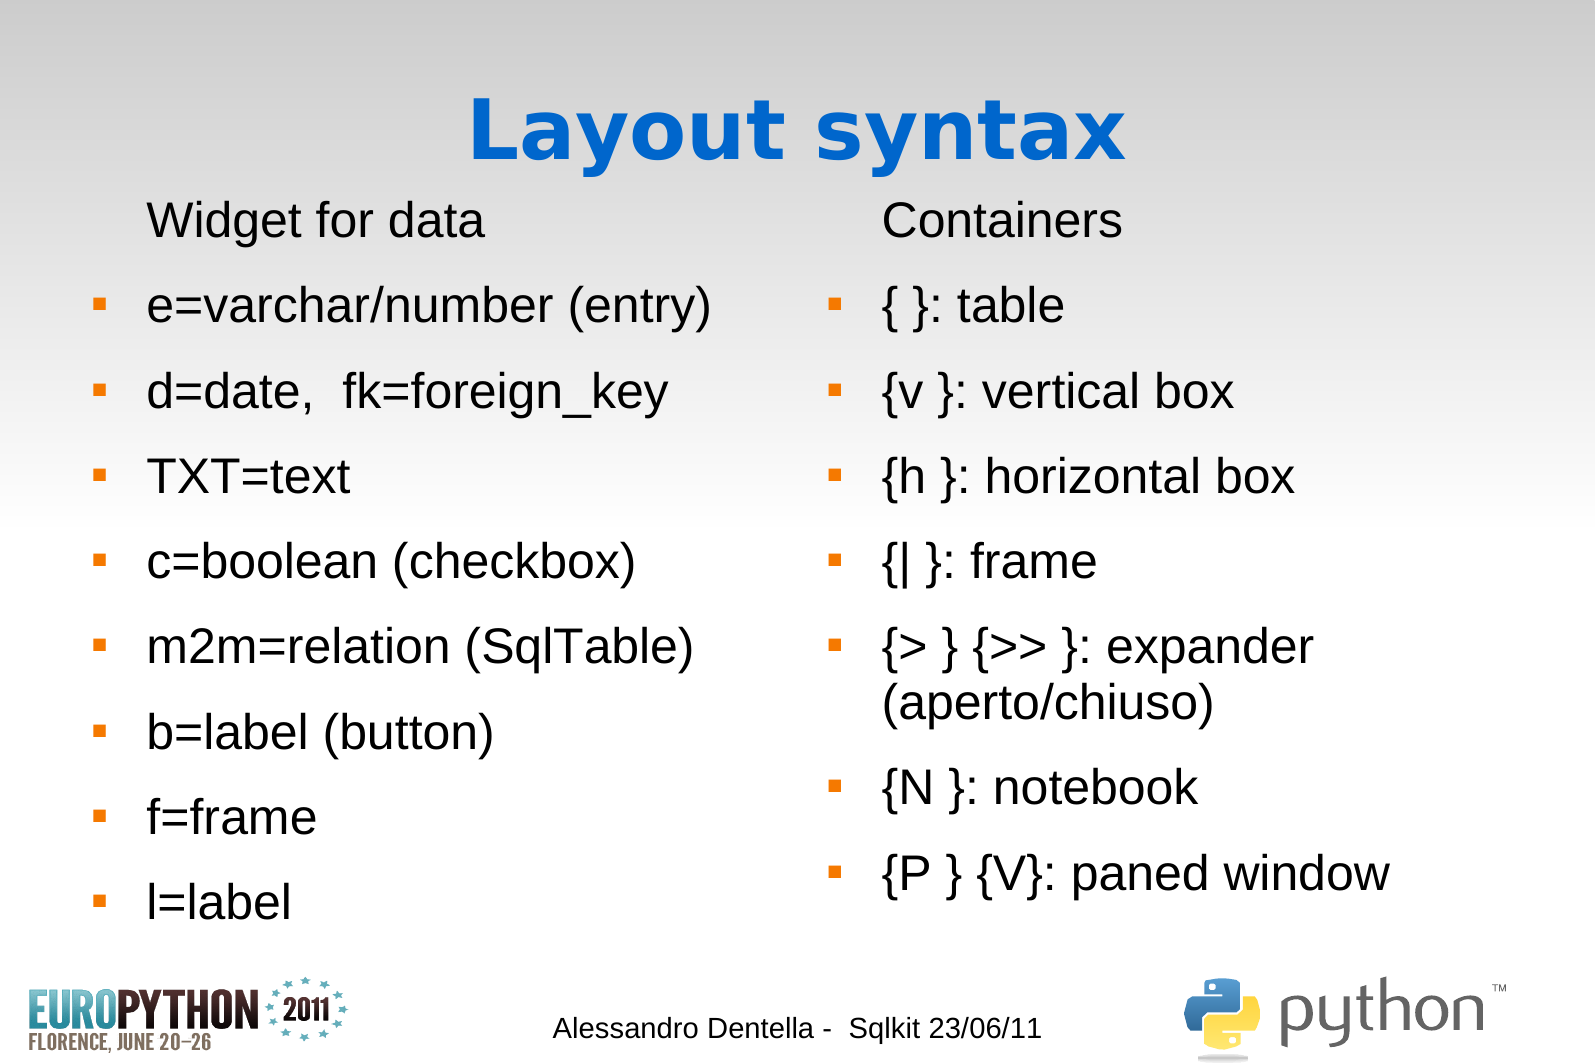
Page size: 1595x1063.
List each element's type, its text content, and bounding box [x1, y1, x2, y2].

title Layout syntax [79, 49, 1515, 213]
list Widget for data e=varchar/number (entry) d=date, fk=foreign_key TXT=text c=boolean (checkbox) m2m=relation (SqlTable) b=label (button) f=frame l=label [75, 192, 776, 931]
list Containers { }: table {v }: vertical box {h }: horizontal box {| }: frame {> } {>> }: expander (aperto/chiuso) {N }: notebook {P } {V}: paned window [810, 192, 1512, 901]
picture [29, 974, 355, 1058]
